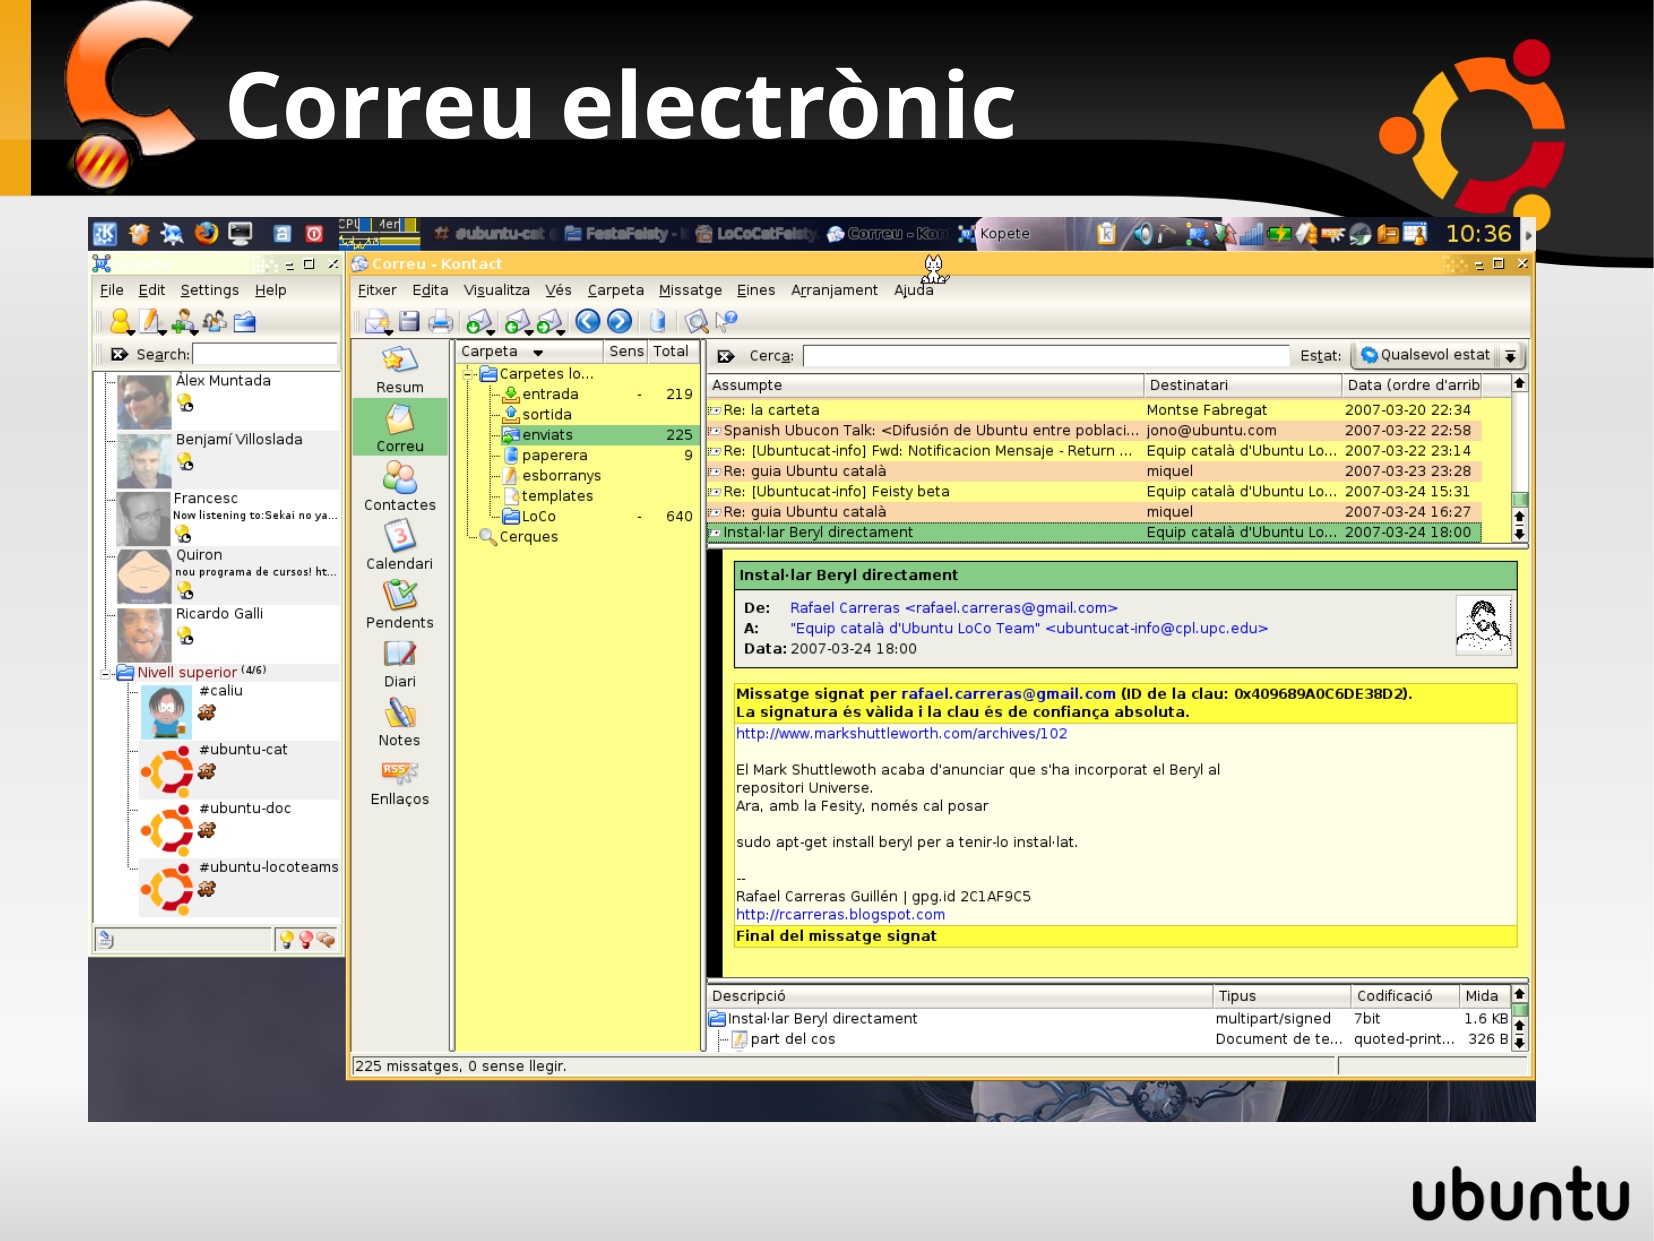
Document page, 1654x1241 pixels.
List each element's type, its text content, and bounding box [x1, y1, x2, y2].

title Correu electrònic [76, 0, 1565, 208]
picture [0, 0, 1654, 1241]
